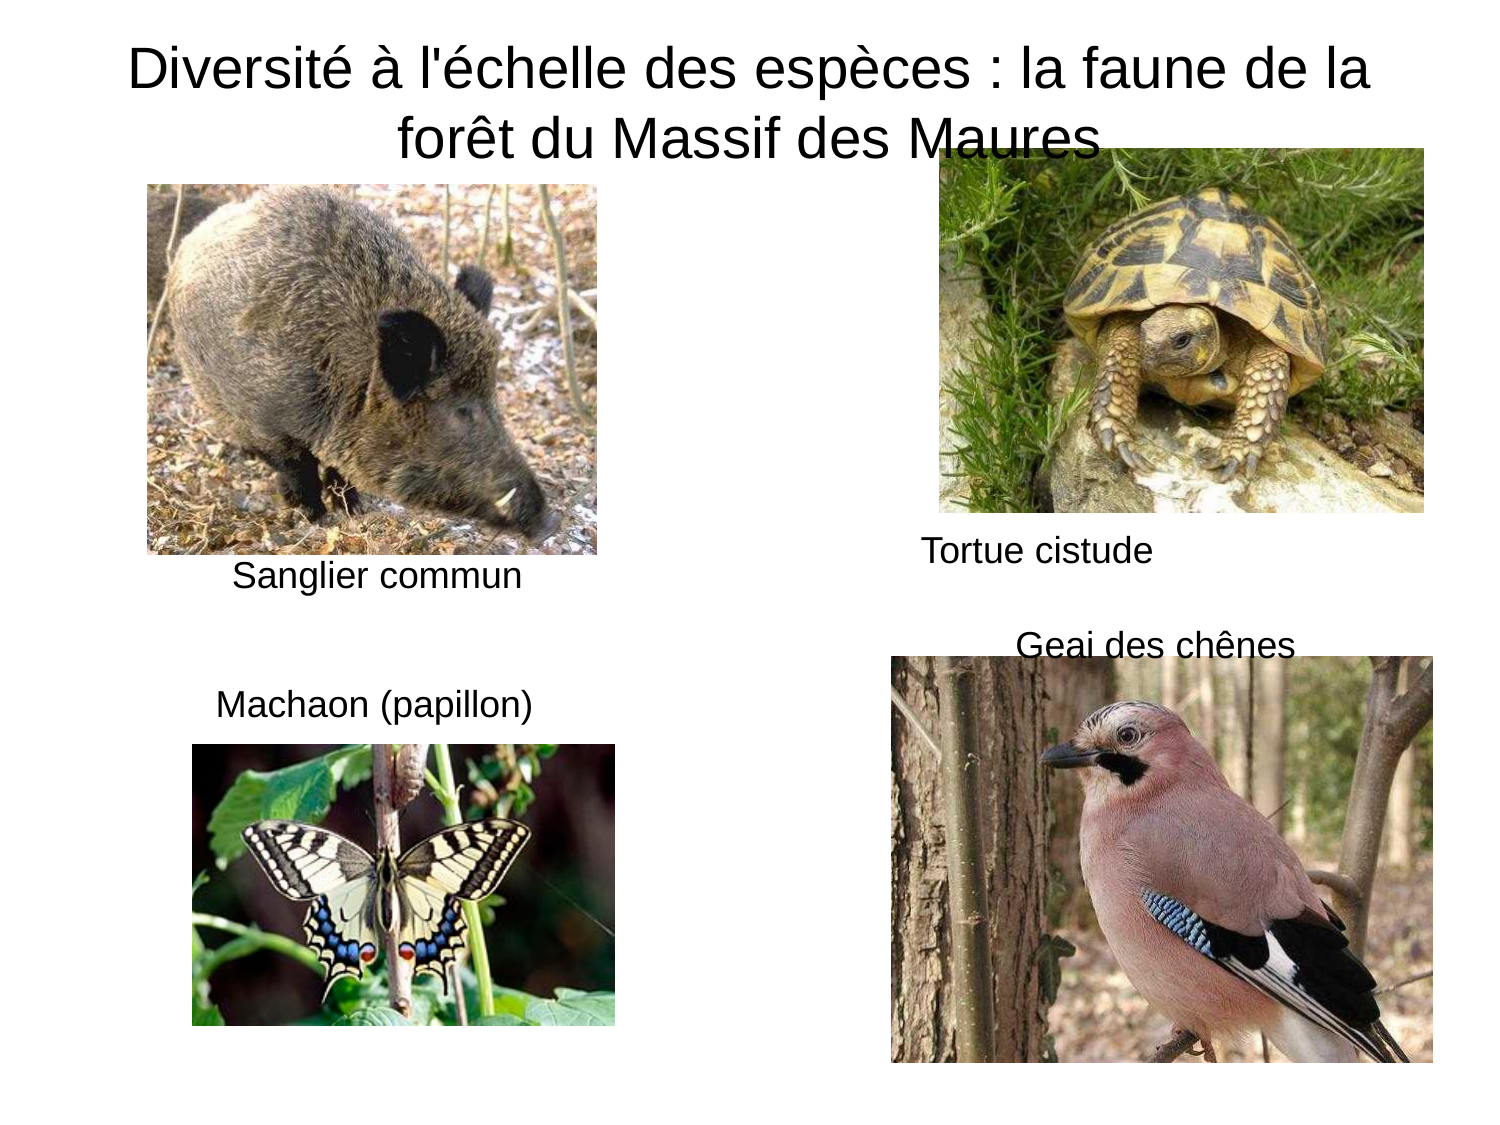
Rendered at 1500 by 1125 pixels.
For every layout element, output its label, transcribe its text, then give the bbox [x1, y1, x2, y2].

picture [891, 657, 1433, 1063]
picture [147, 189, 597, 555]
text_box Geai des chênes [1000, 612, 1312, 674]
text_box Tortue cistude [905, 518, 1430, 579]
title Diversité à l'échelle des espèces : la faune de la forêt du Massif des Maures [75, 11, 1426, 189]
picture [939, 189, 1424, 513]
text_box Sanglier commun [217, 543, 558, 586]
picture [192, 744, 615, 1026]
text_box Machaon (papillon) [200, 671, 567, 733]
